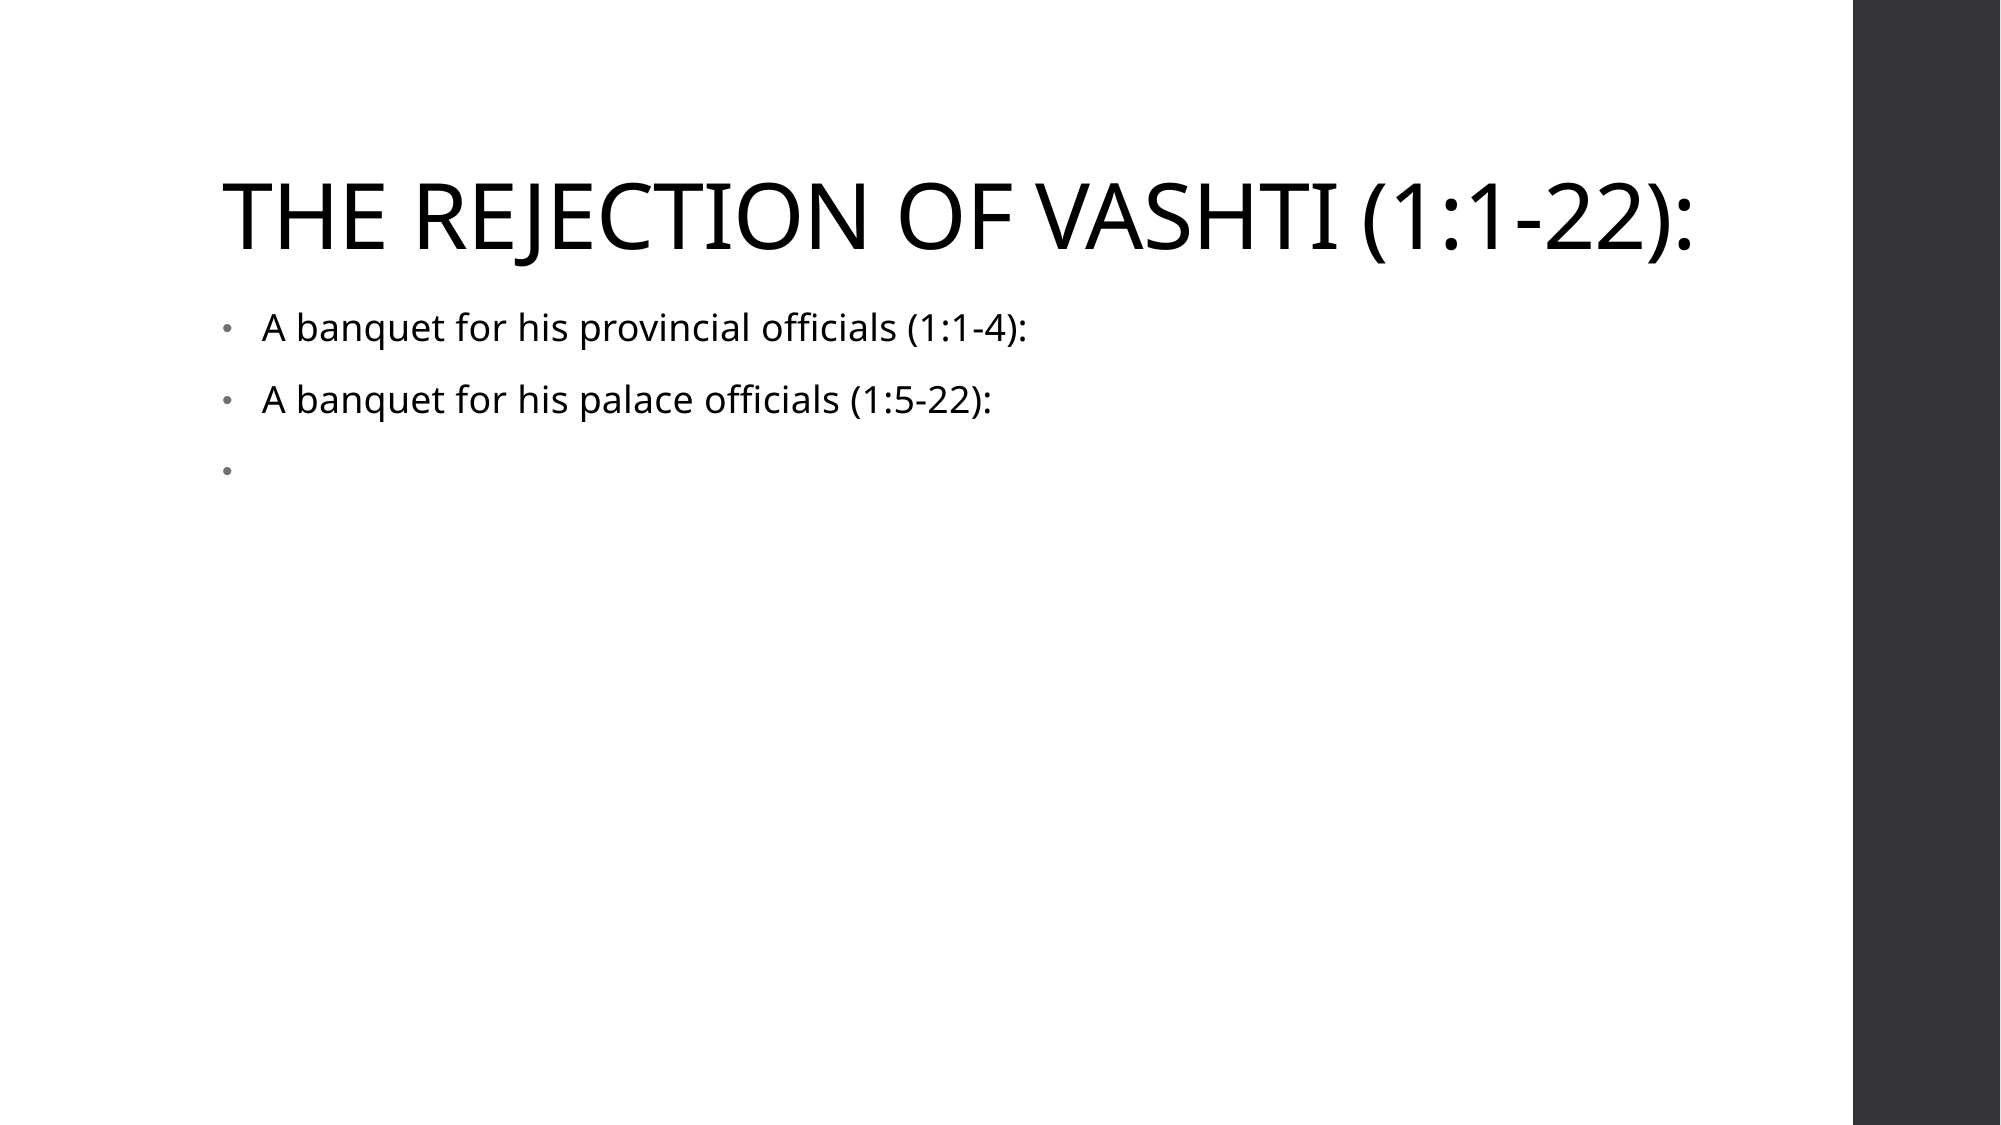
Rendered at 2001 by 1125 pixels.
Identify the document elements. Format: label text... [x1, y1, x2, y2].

title THE REJECTION OF VASHTI (1:1-22): [206, 60, 1797, 278]
list A banquet for his provincial officials (1:1-4): A banquet for his palace officials (1:5-22): [206, 299, 1617, 1014]
